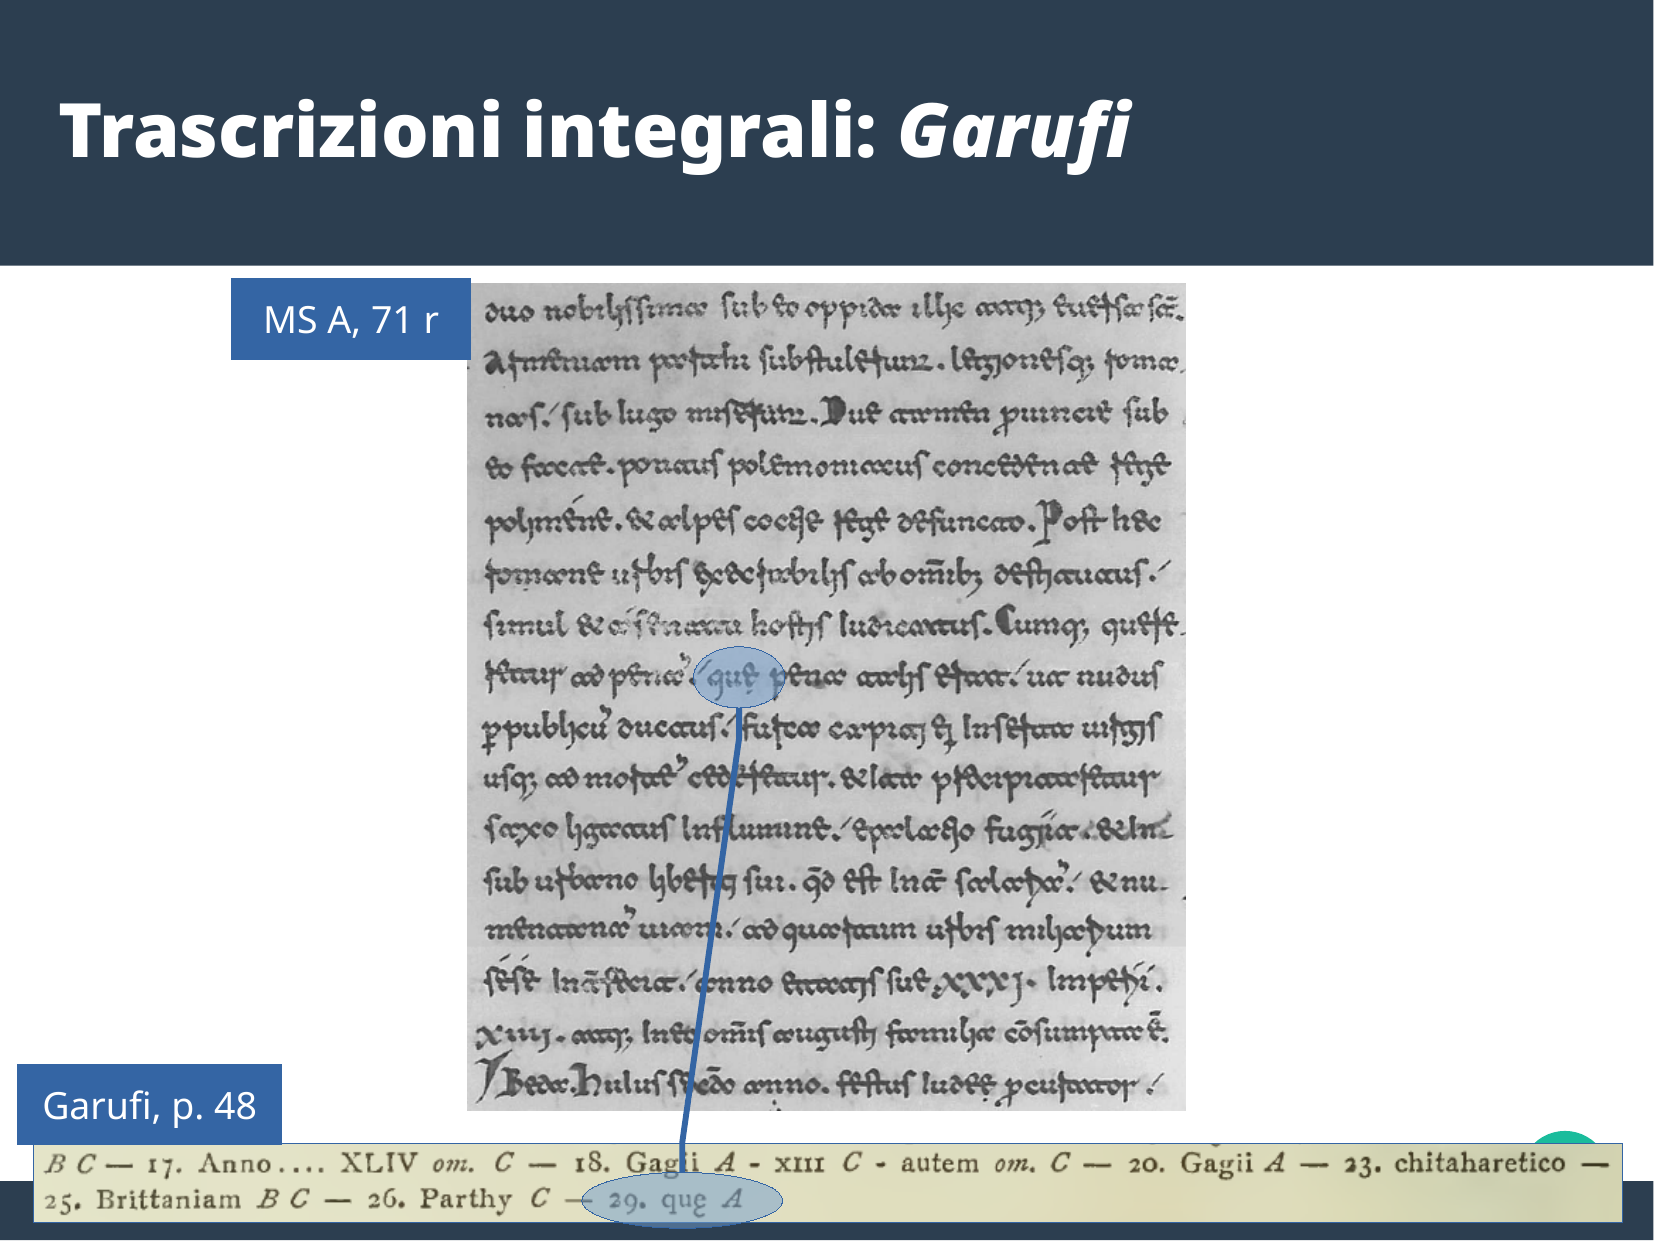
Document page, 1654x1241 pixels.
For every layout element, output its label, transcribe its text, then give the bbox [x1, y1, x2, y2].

picture [686, 1143, 1623, 1223]
text_box [693, 646, 785, 708]
text_box MS A, 71 r [231, 278, 471, 360]
picture [467, 283, 1186, 1112]
picture [33, 1143, 679, 1223]
title Trascrizioni integrali: Garufi [59, 49, 1595, 207]
text_box [581, 1172, 783, 1229]
text_box Garufi, p. 48 [17, 1064, 282, 1145]
